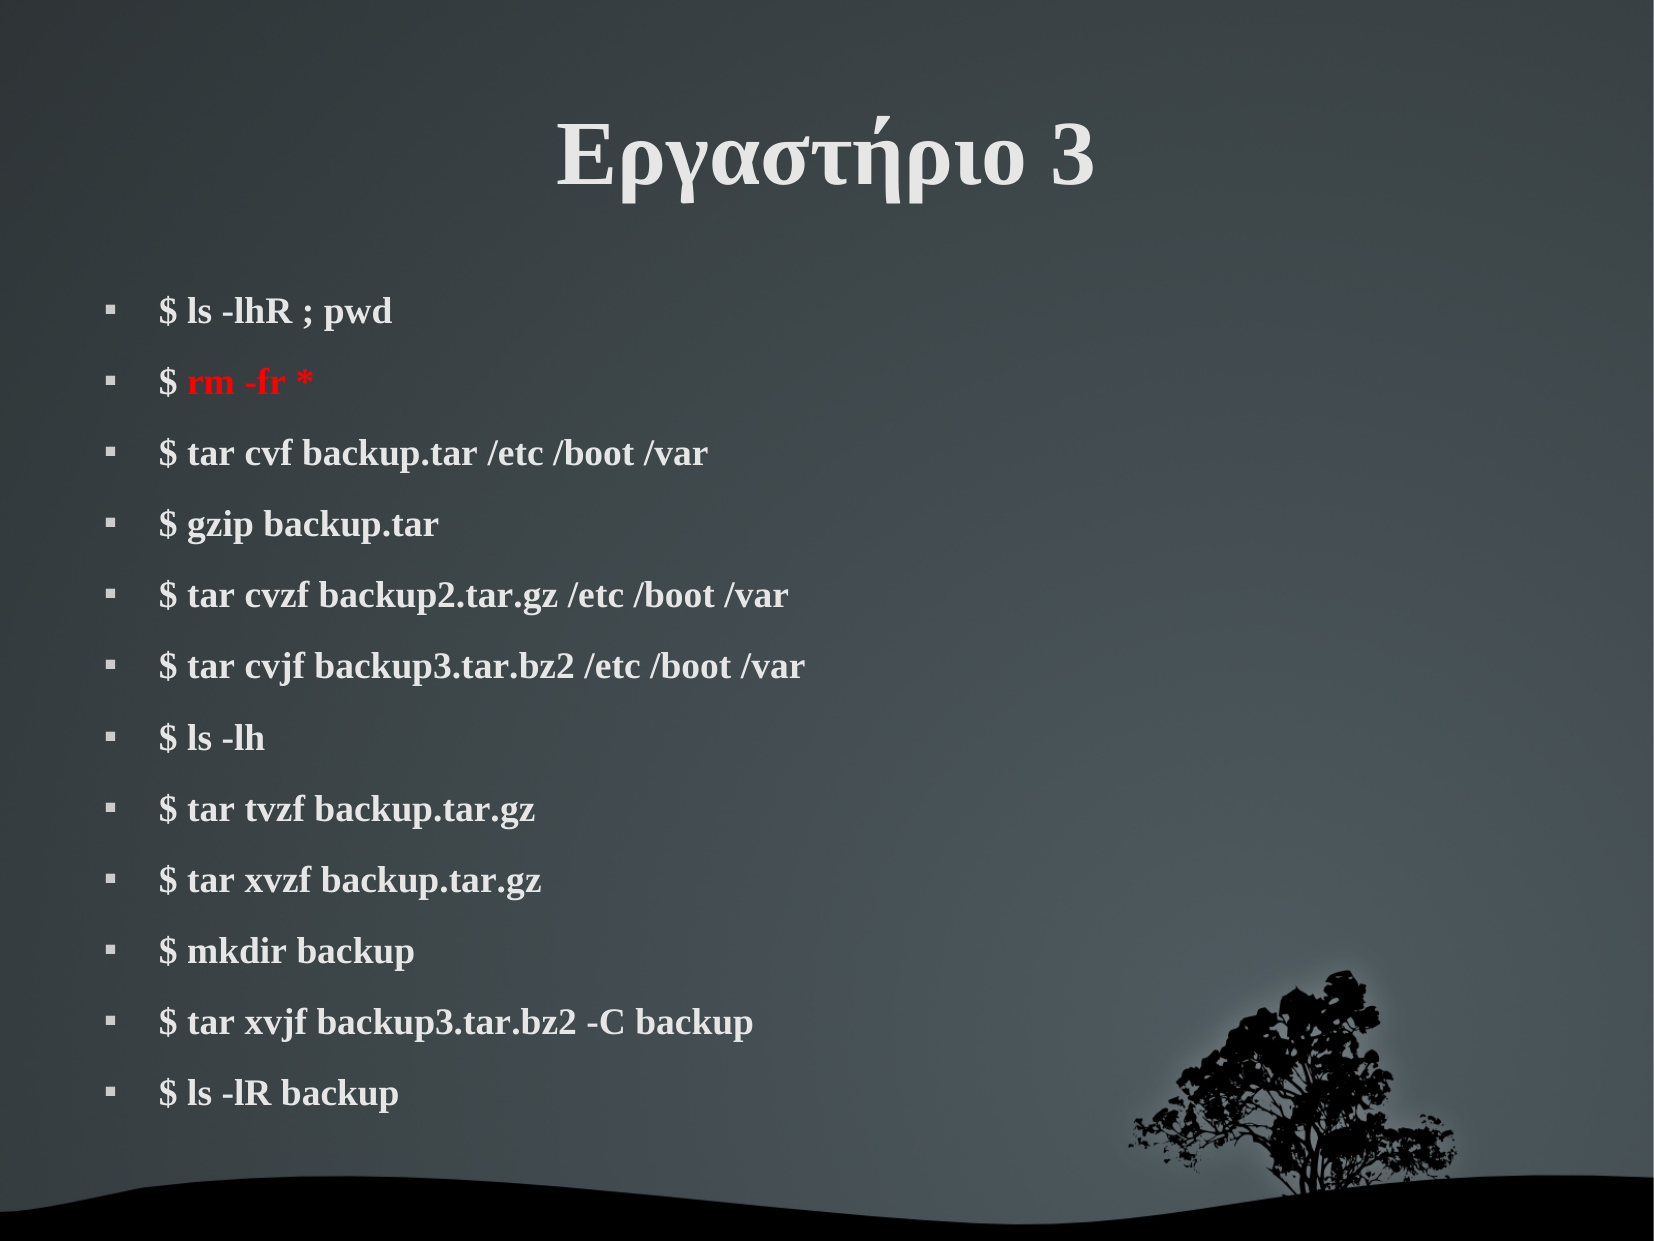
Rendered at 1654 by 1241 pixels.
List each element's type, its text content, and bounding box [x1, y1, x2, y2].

picture [0, 0, 1654, 1241]
list $ ls -lhR ; pwd $ rm -fr * $ tar cvf backup.tar /etc /boot /var $ gzip backup.tar $ tar cvzf backup2.tar.gz /etc /boot /var $ tar cvjf backup3.tar.bz2 /etc /boot /var $ ls -lh $ tar tvzf backup.tar.gz $ tar xvzf backup.tar.gz $ mkdir backup $ tar xvjf backup3.tar.bz2 -C backup $ ls -lR backup [70, 290, 809, 1204]
title Εργαστήριο 3 [82, 49, 1571, 257]
